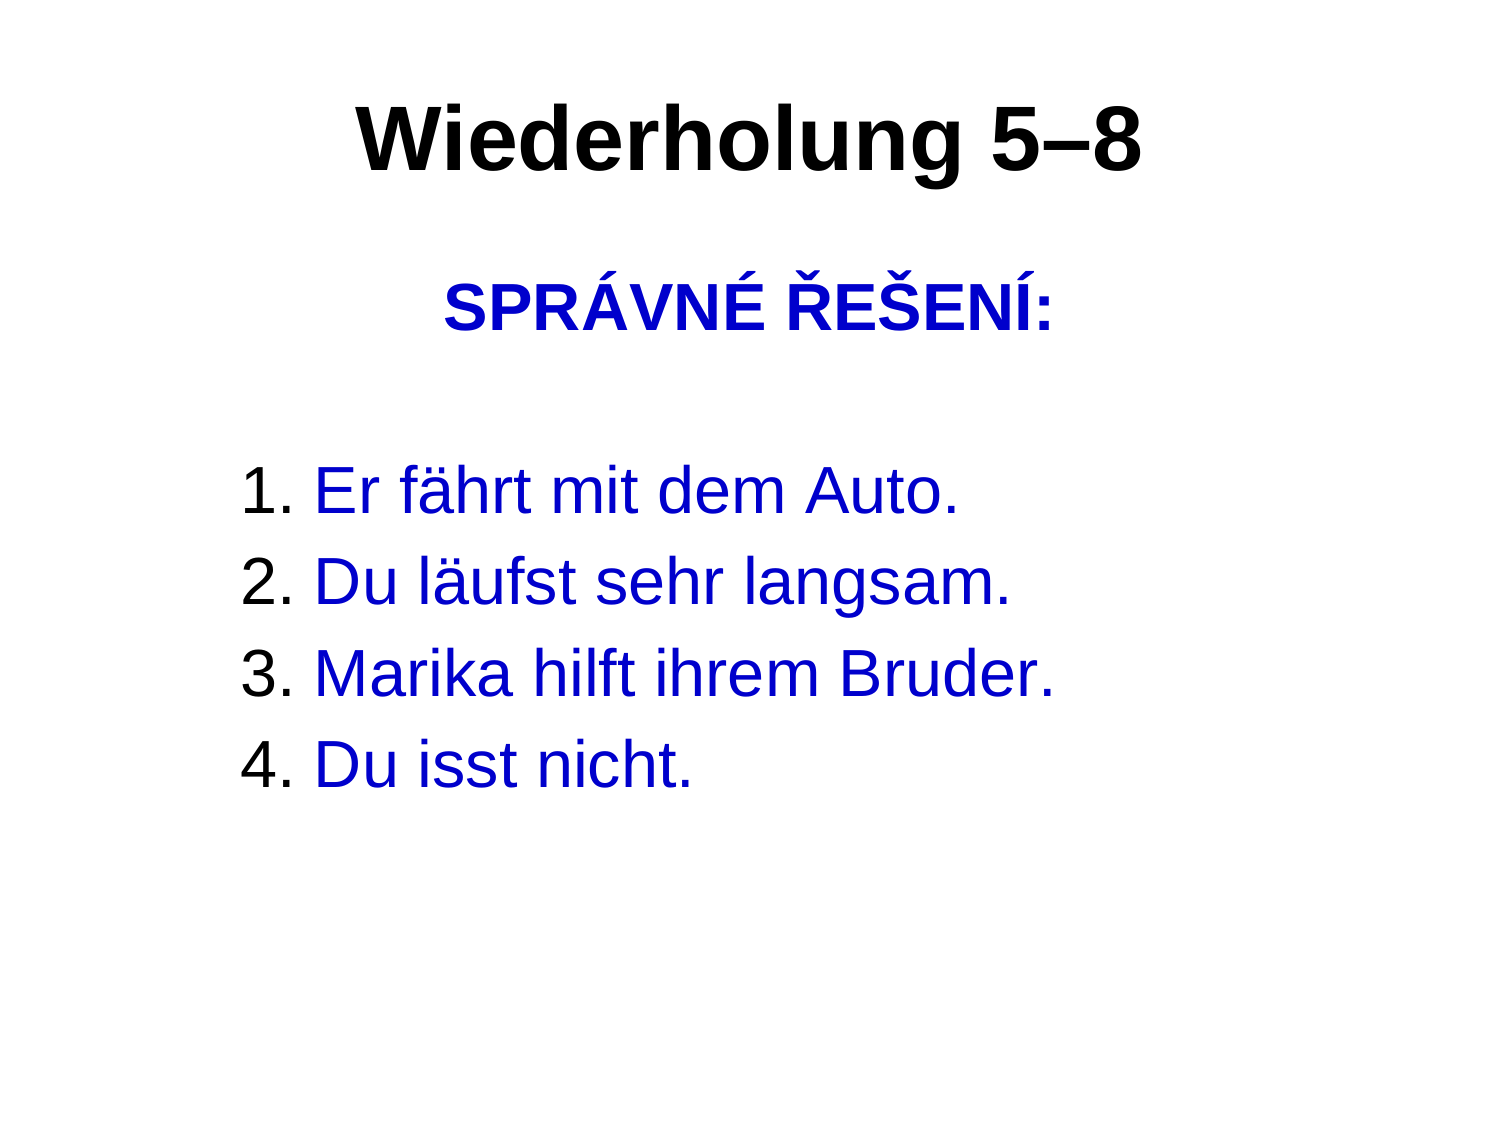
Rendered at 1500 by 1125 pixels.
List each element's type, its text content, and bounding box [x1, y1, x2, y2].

title Wiederholung 5–8 [75, 45, 1426, 233]
list SPRÁVNÉ ŘEŠENÍ: 1. Er fährt mit dem Auto. 2. Du läufst sehr langsam. 3. Marika hilft ihrem Bruder. 4. Du isst nicht. [75, 262, 1426, 1006]
